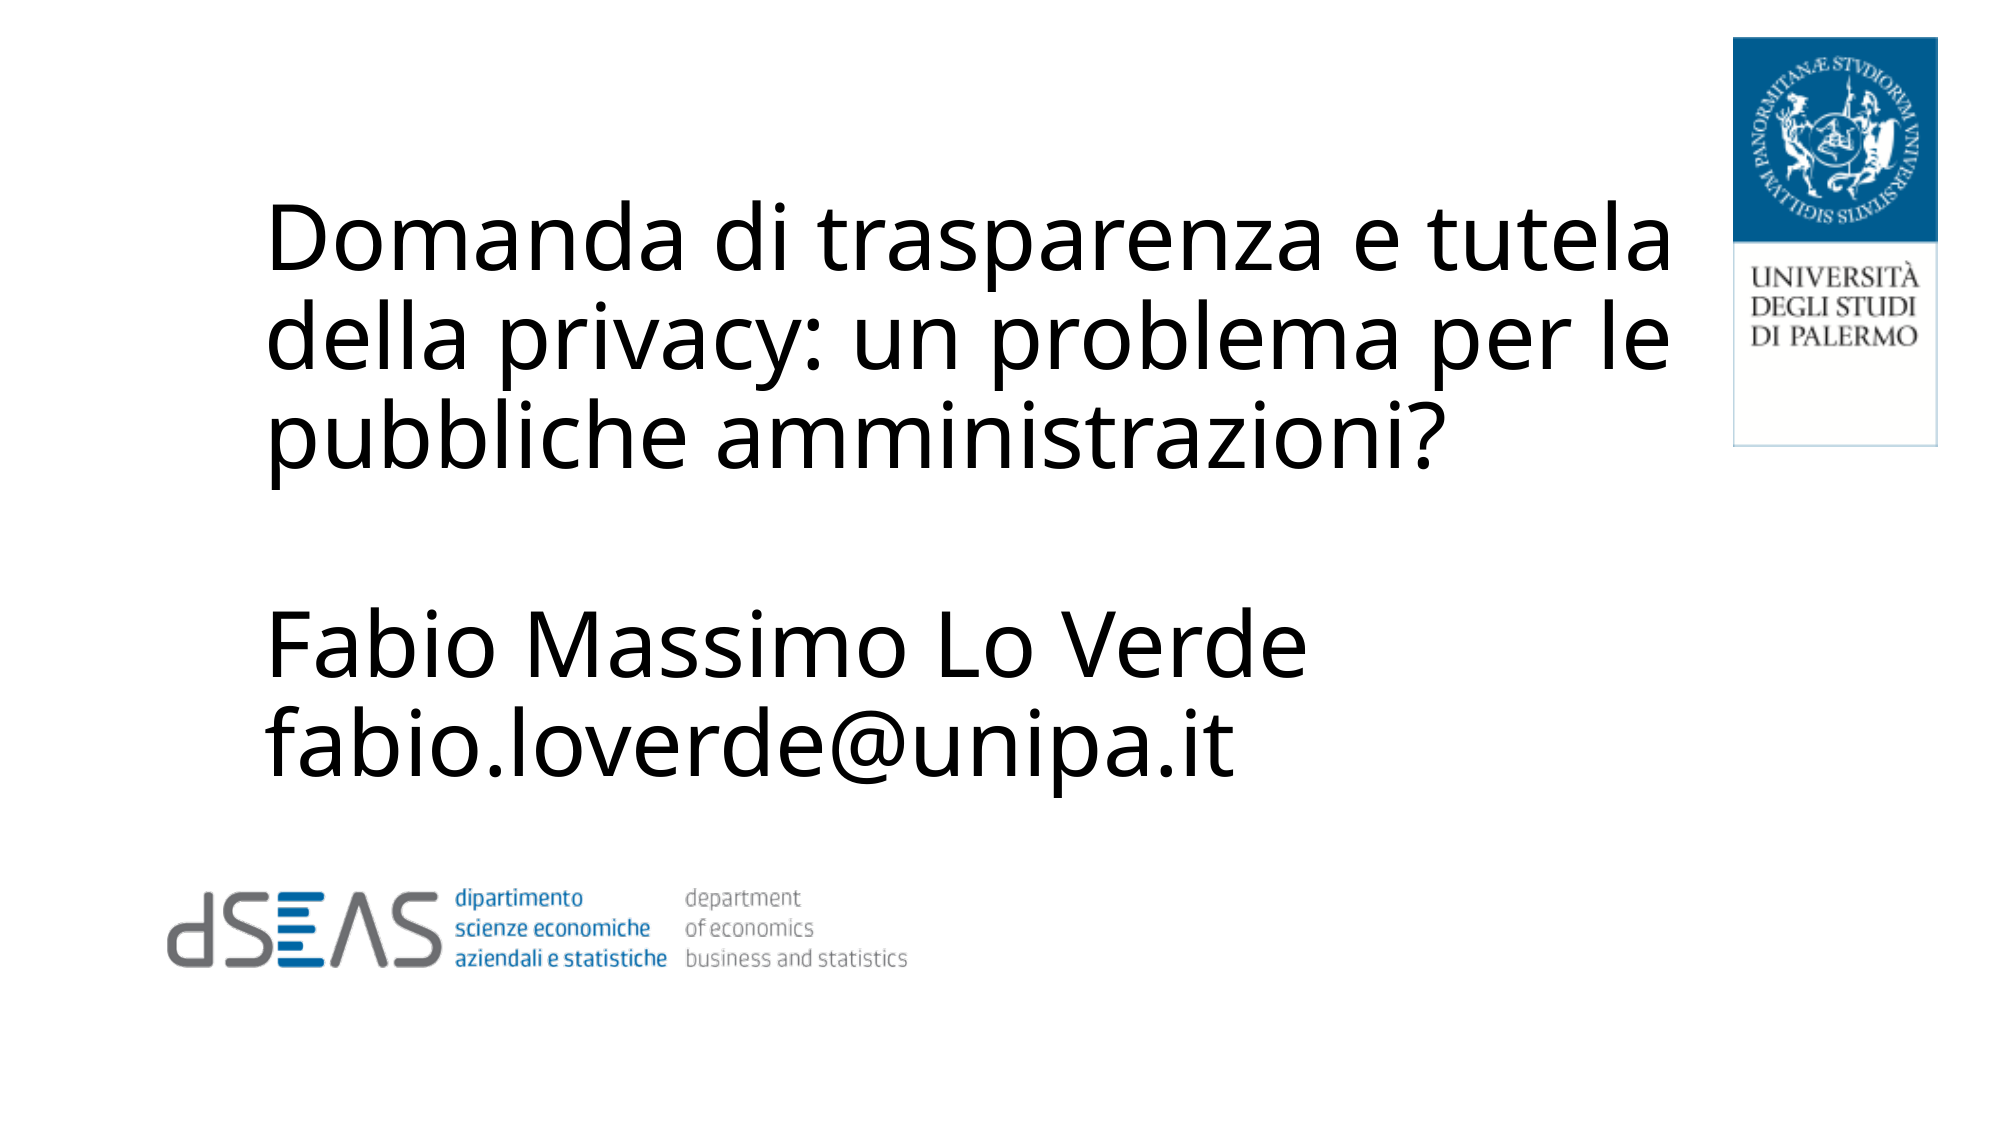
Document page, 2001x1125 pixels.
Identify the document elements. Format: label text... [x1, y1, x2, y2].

title Domanda di trasparenza e tutela della privacy: un problema per le pubbliche amministrazioni? [249, 184, 1750, 576]
picture [145, 795, 937, 1028]
picture [1733, 37, 1938, 447]
subtitle Fabio Massimo Lo Verde fabio.loverde@unipa.it [249, 590, 1750, 863]
